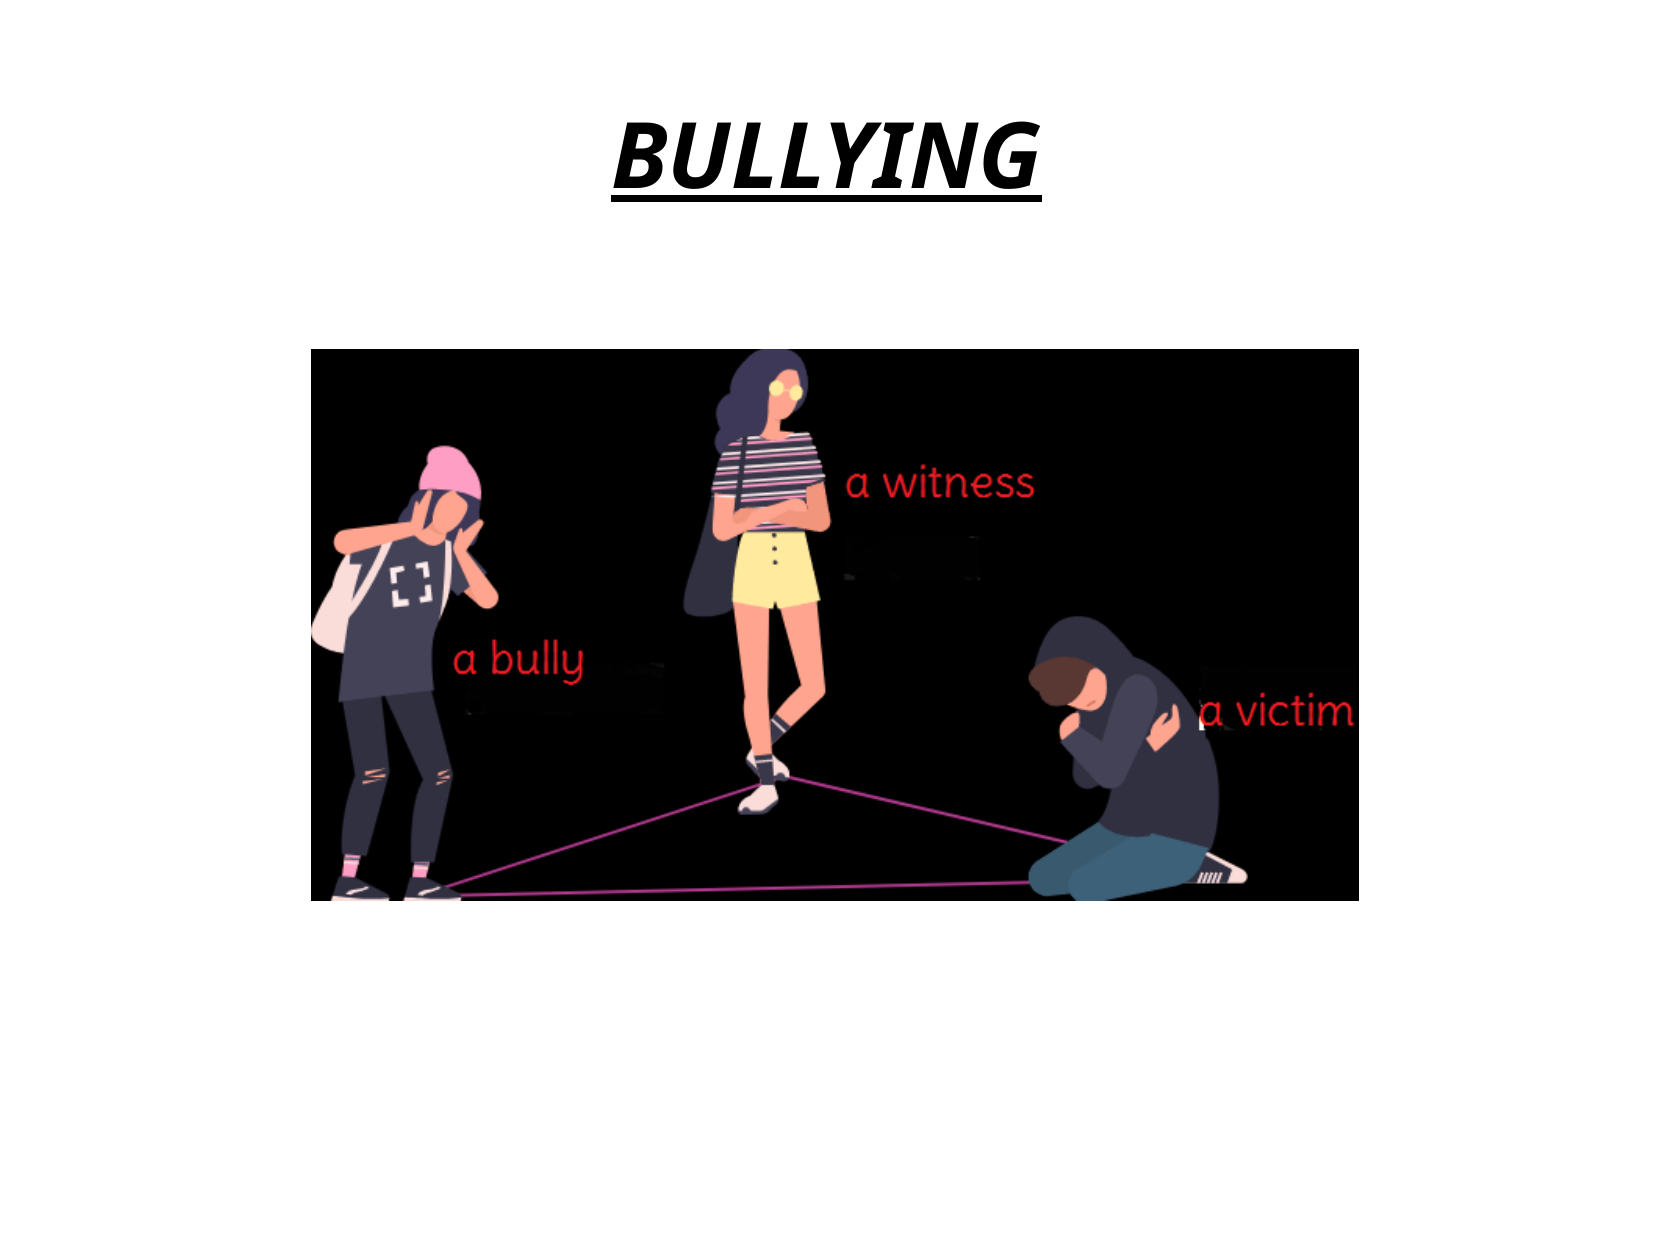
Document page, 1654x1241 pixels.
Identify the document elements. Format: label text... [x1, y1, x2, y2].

picture [311, 349, 1359, 901]
title BULLYING [82, 49, 1571, 257]
